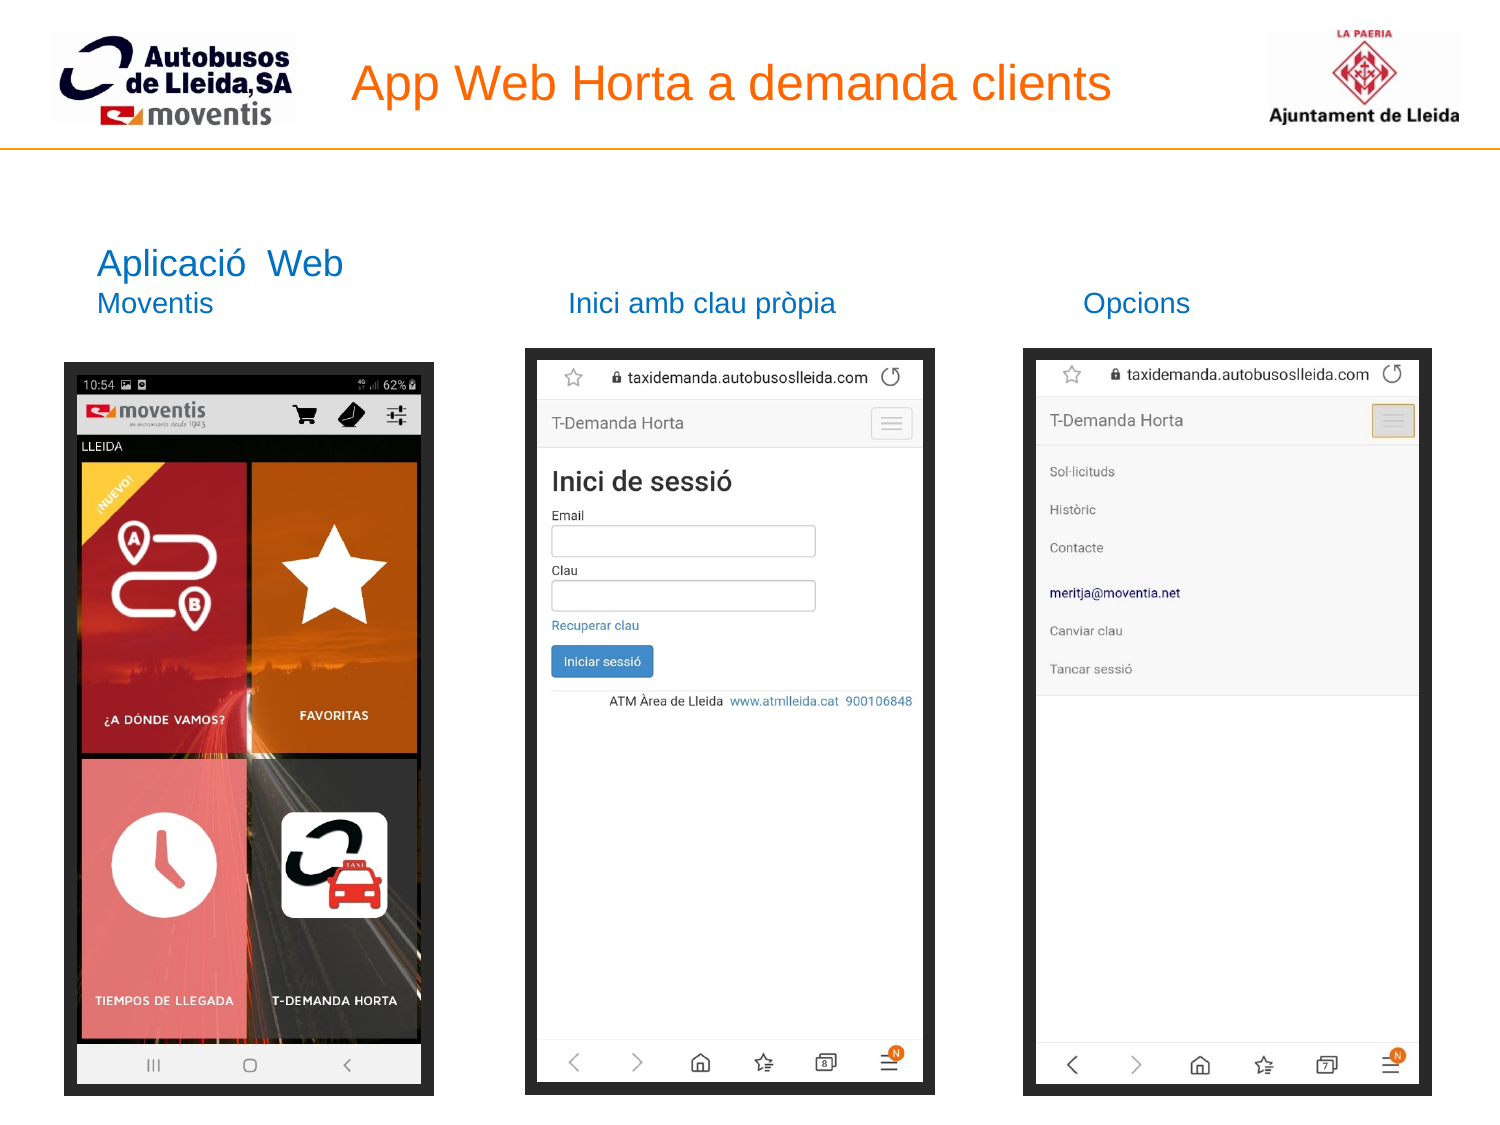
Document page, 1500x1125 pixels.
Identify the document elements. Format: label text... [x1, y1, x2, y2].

picture [537, 360, 923, 1083]
picture [76, 374, 422, 1084]
text_box Aplicació Web Moventis Inici amb clau pròpia Opcions [81, 231, 1419, 328]
picture [1035, 360, 1420, 1084]
text_box App Web Horta a demanda clients [324, 42, 1140, 114]
text_box 27 [1074, 1096, 1426, 1103]
